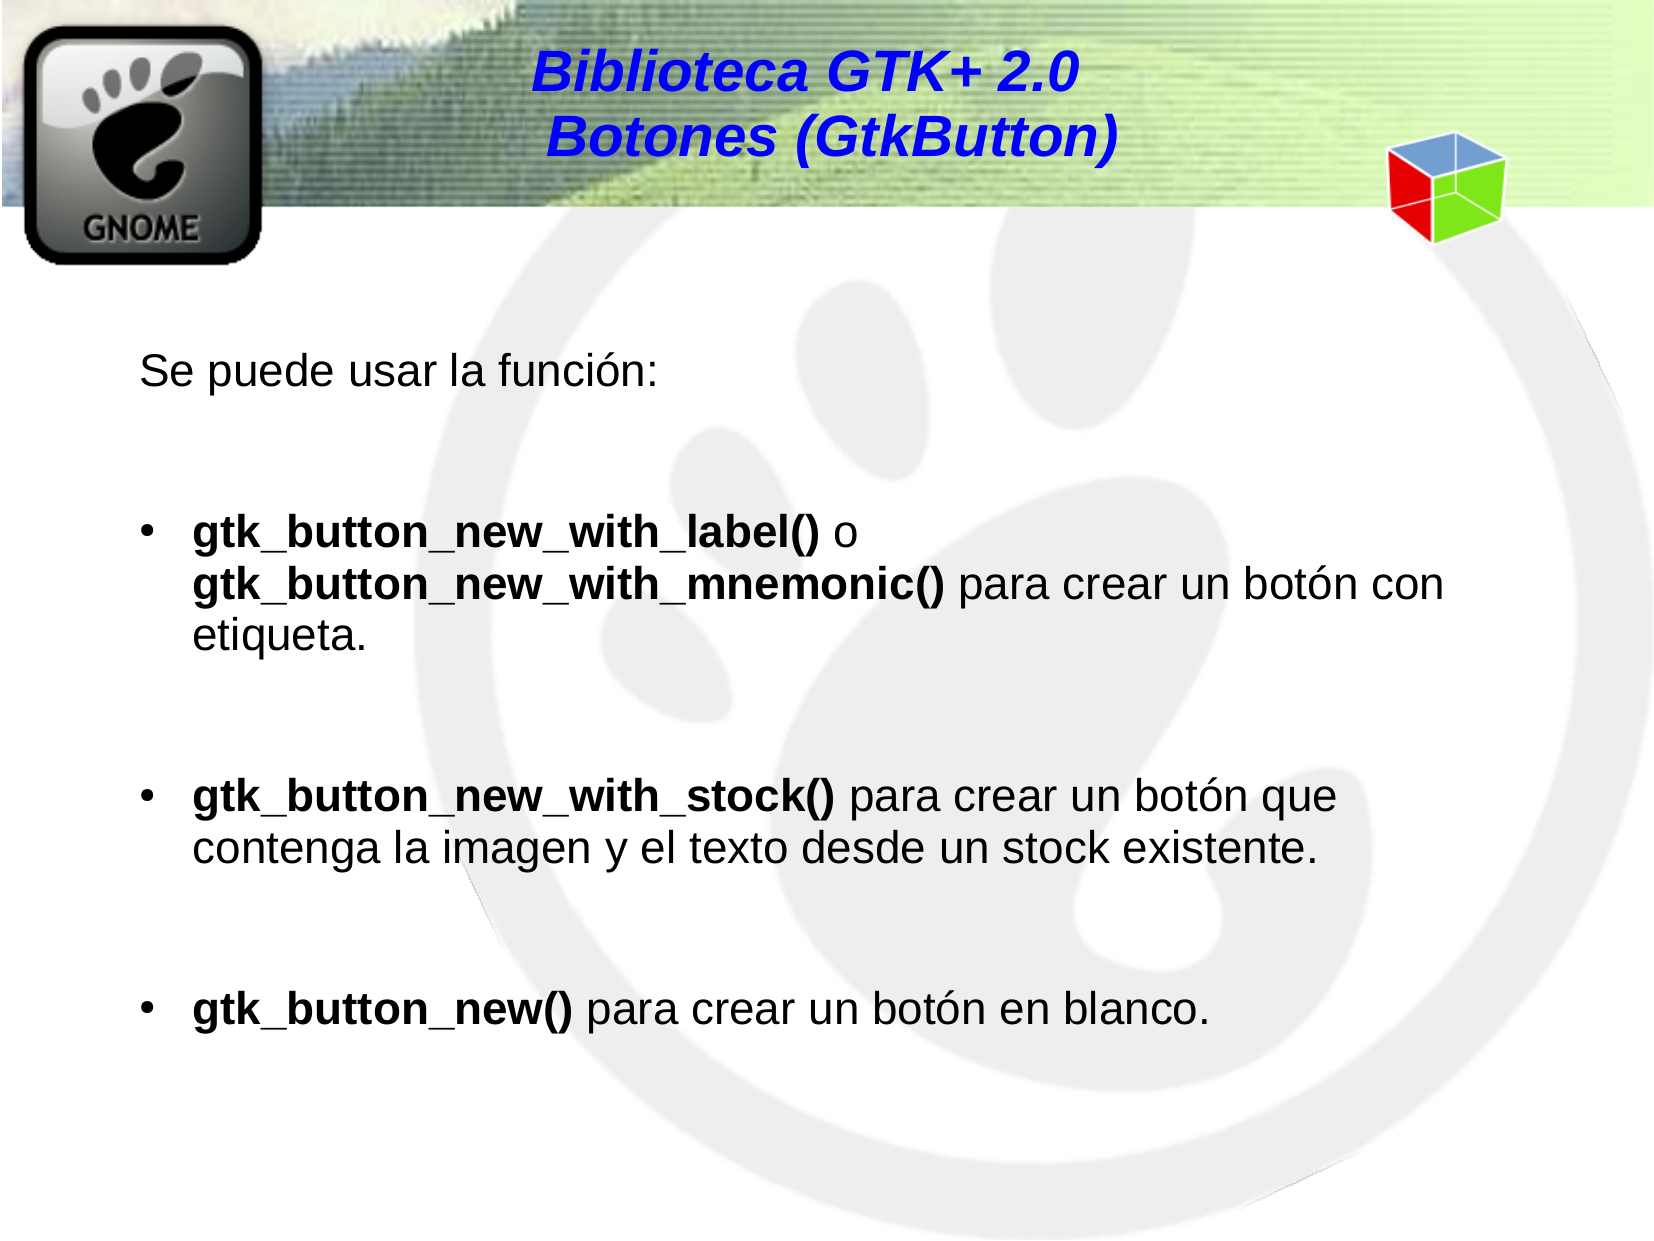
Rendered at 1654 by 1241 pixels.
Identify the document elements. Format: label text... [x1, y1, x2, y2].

title Biblioteca GTK+ 2.0 Botones (GtkButton) [236, 0, 1359, 208]
list Se puede usar la función: gtk_button_new_with_label() o gtk_button_new_with_mnemonic() para crear un botón con etiqueta. gtk_button_new_with_stock() para crear un botón que contenga la imagen y el texto desde un stock existente. gtk_button_new() para crear un botón en blanco. [121, 344, 1534, 1127]
picture [2, 0, 1654, 1240]
